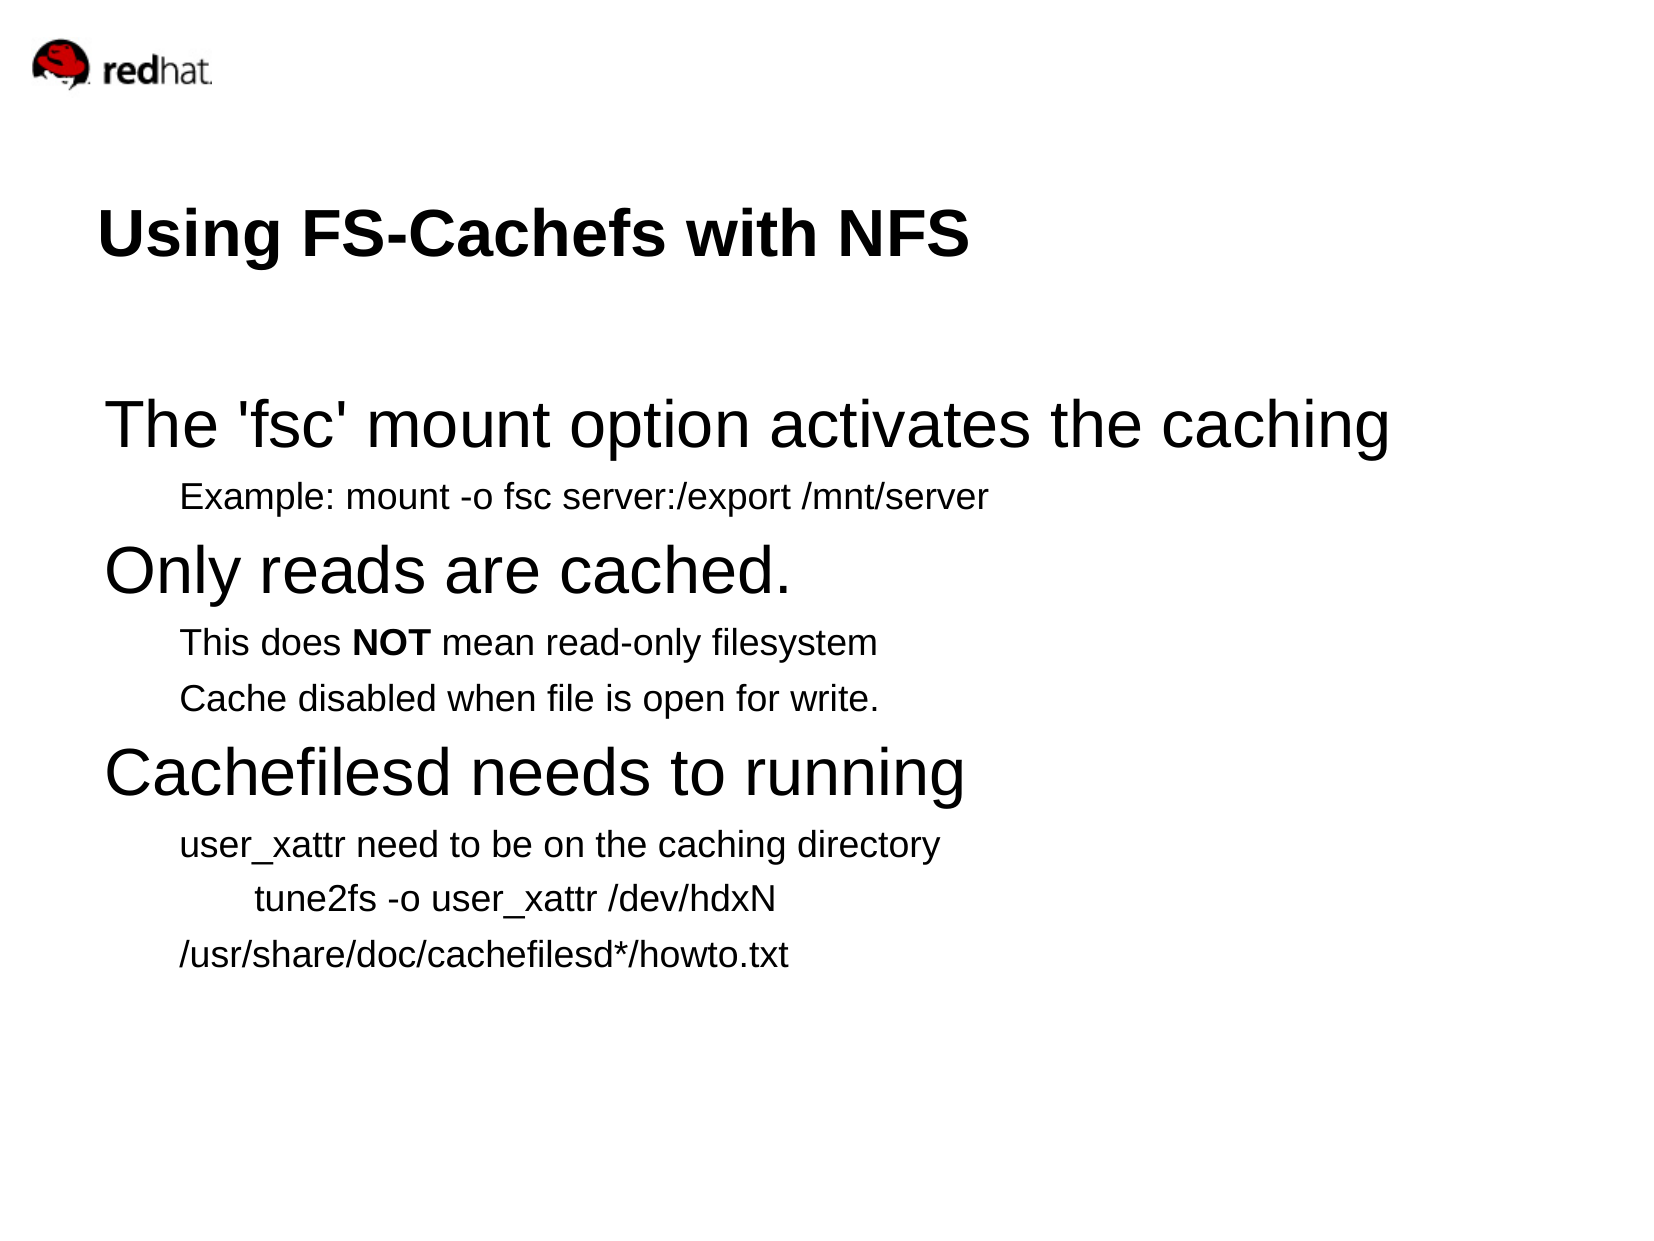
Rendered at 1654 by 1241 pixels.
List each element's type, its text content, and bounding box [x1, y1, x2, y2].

title Using FS-Cachefs with NFS [79, 159, 1485, 308]
picture [31, 37, 212, 98]
list The 'fsc' mount option activates the caching Example: mount -o fsc server:/export /mnt/server Only reads are cached. This does NOT mean read-only filesystem Cache disabled when file is open for write. Cachefilesd needs to running user_xattr need to be on the caching directory tune2fs -o user_xattr /dev/hdxN /usr/share/doc/cachefilesd*/howto.txt [104, 329, 1510, 1147]
